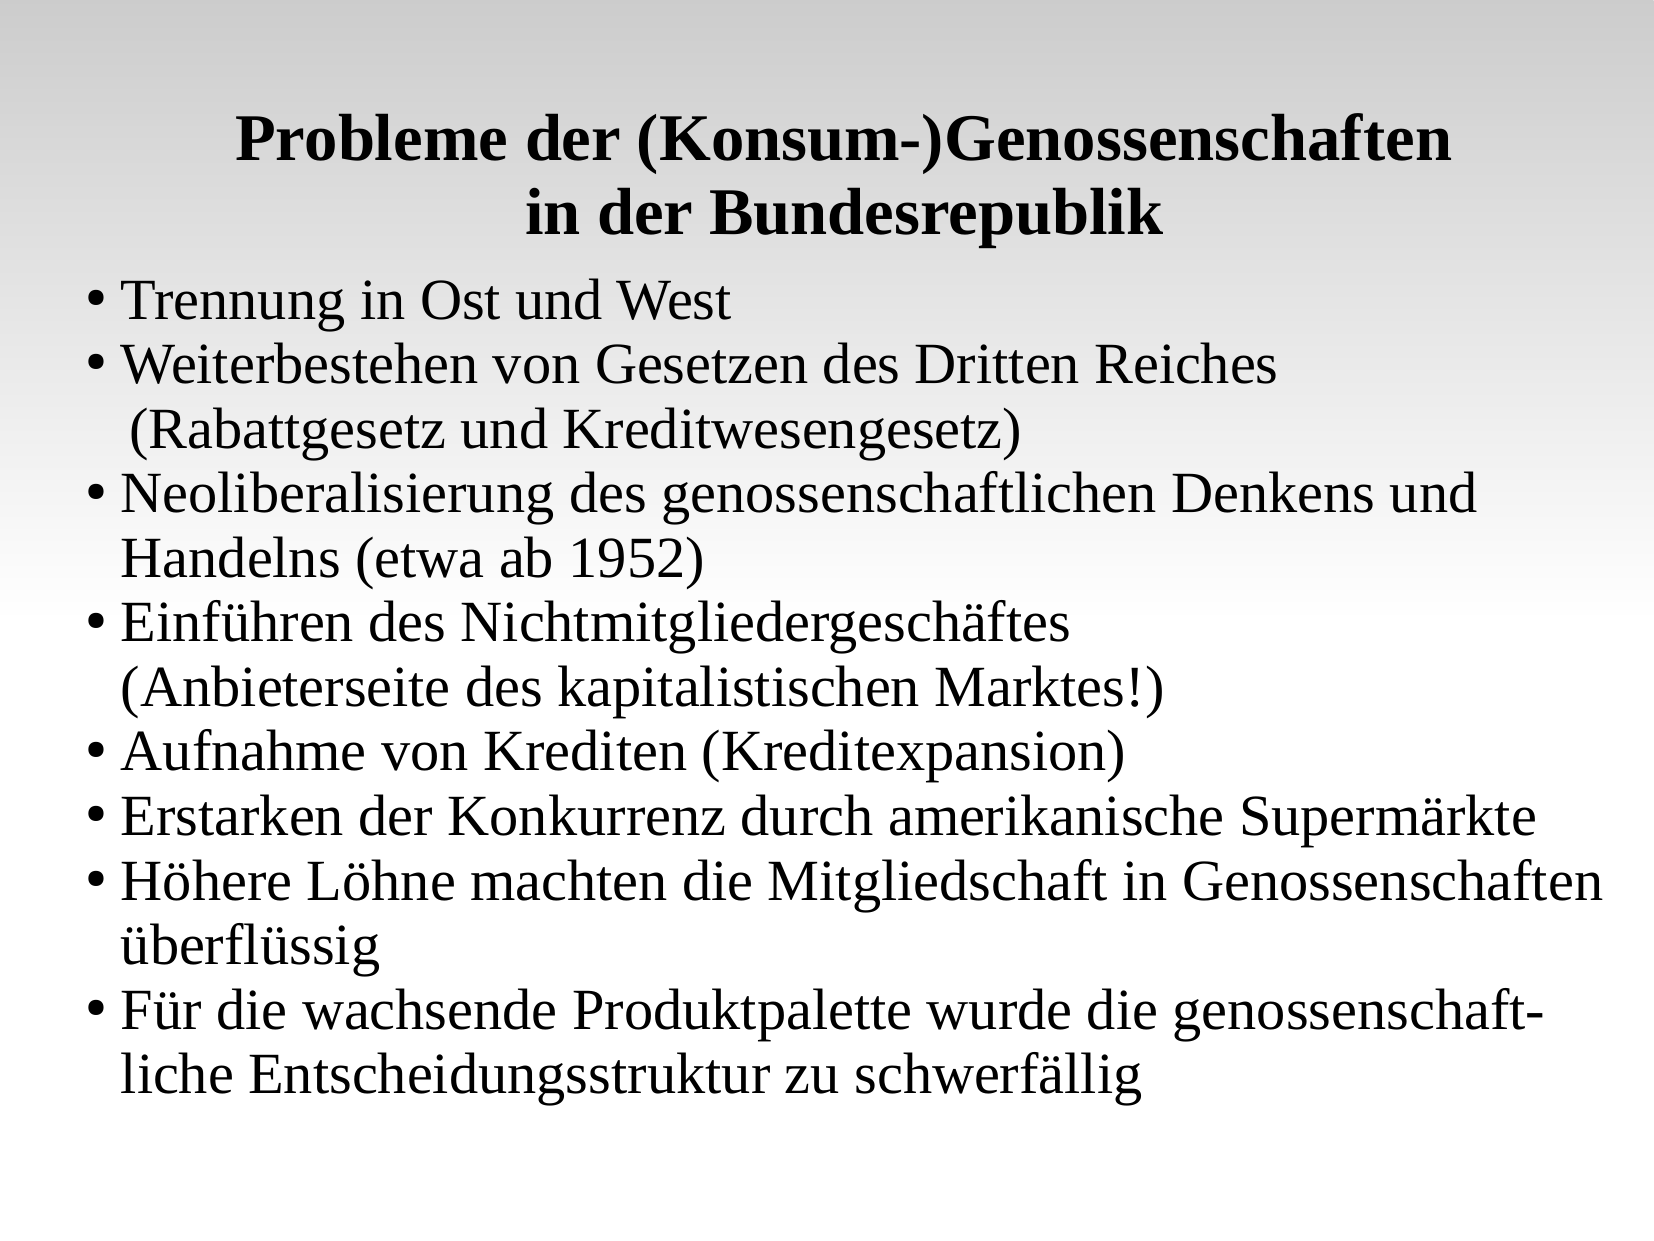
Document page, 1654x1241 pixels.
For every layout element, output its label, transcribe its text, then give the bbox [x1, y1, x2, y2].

text_box Probleme der (Konsum-)Genossenschaften in der Bundesrepublik Trennung in Ost und West Weiterbestehen von Gesetzen des Dritten Reiches (Rabattgesetz und Kreditwesengesetz) Neoliberalisierung des genossenschaftlichen Denkens und Handelns (etwa ab 1952) Einführen des Nichtmitgliedergeschäftes (Anbieterseite des kapitalistischen Marktes!) Aufnahme von Krediten (Kreditexpansion) Erstarken der Konkurrenz durch amerikanische Supermärkte Höhere Löhne machten die Mitgliedschaft in Genossenschaften überflüssig Für die wachsende Produktpalette wurde die genossenschaft- liche Entscheidungsstruktur zu schwerfällig [70, 93, 1619, 1114]
